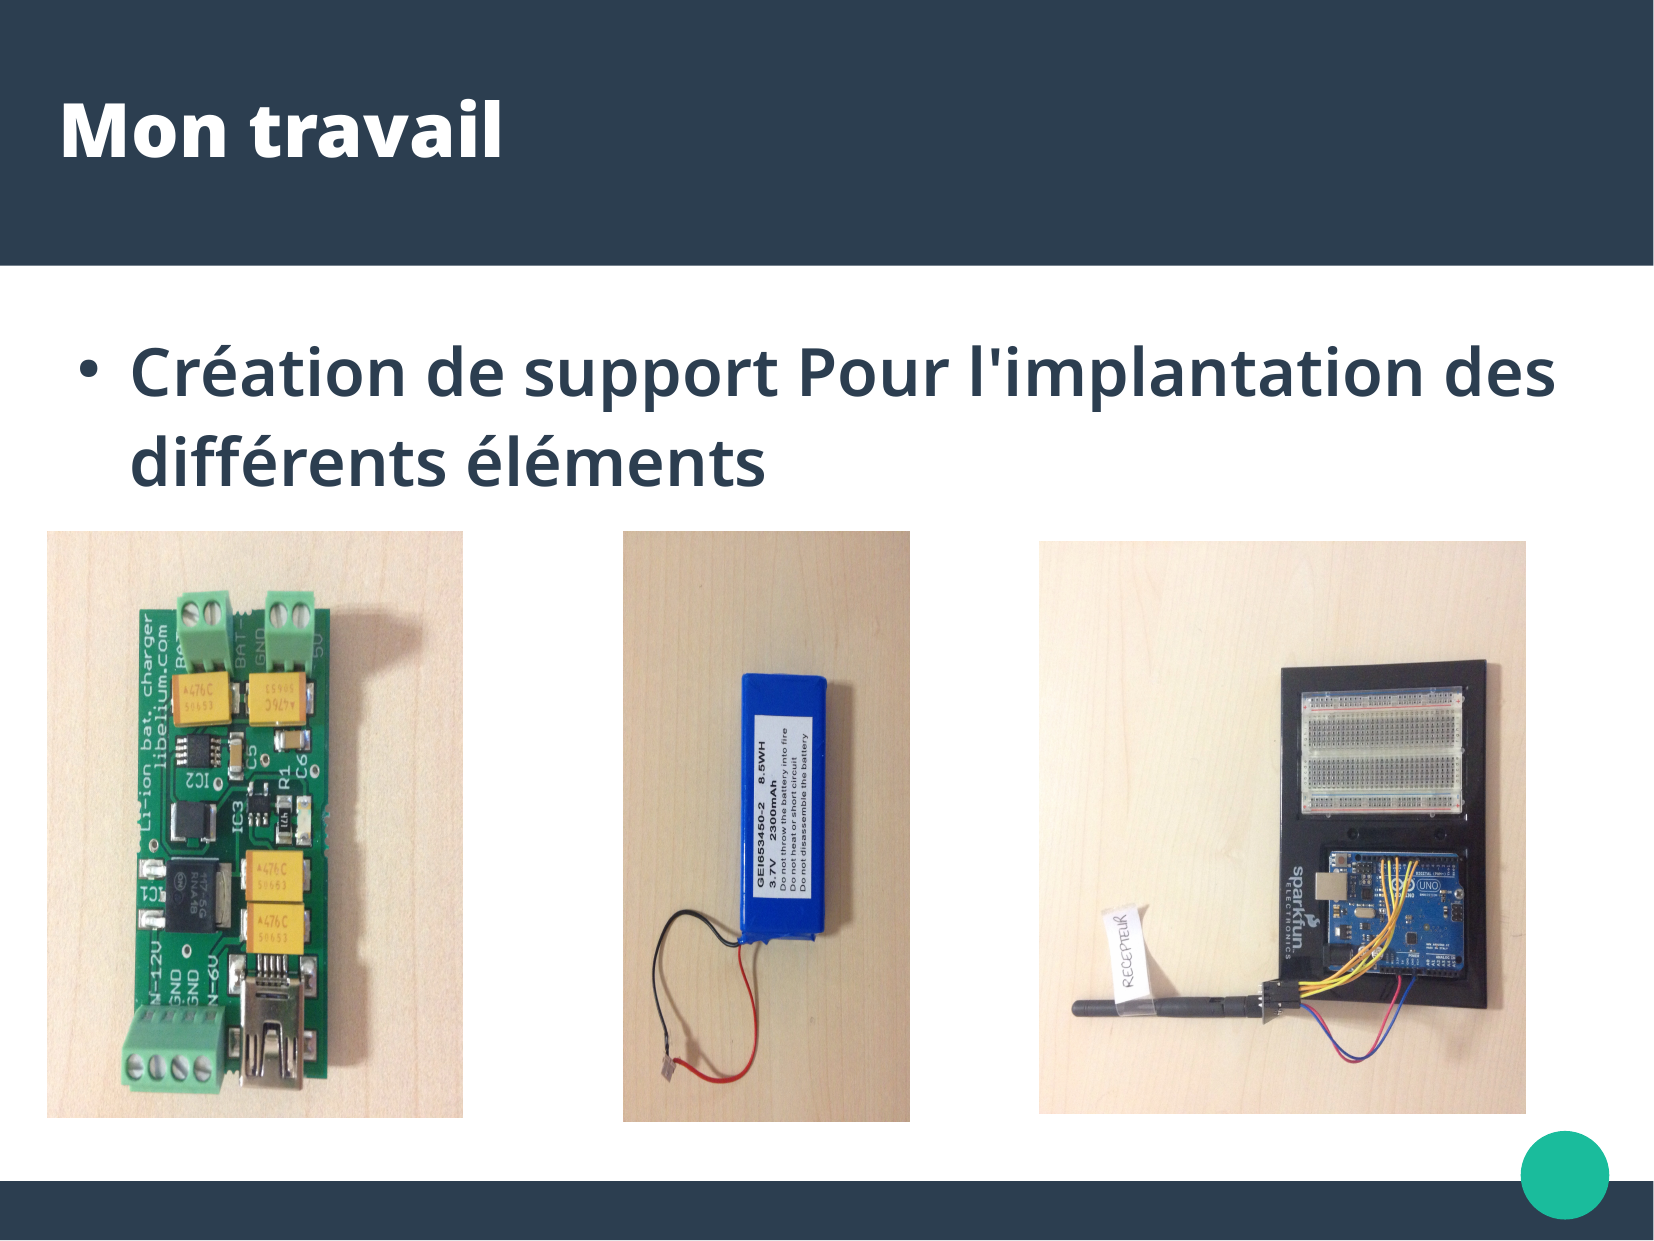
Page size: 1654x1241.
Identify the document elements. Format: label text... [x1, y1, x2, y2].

picture [47, 531, 463, 1118]
picture [1039, 541, 1526, 1114]
picture [623, 531, 910, 1123]
title Mon travail [59, 49, 1595, 207]
list Création de support Pour l'implantation des différents éléments [59, 324, 1595, 1152]
